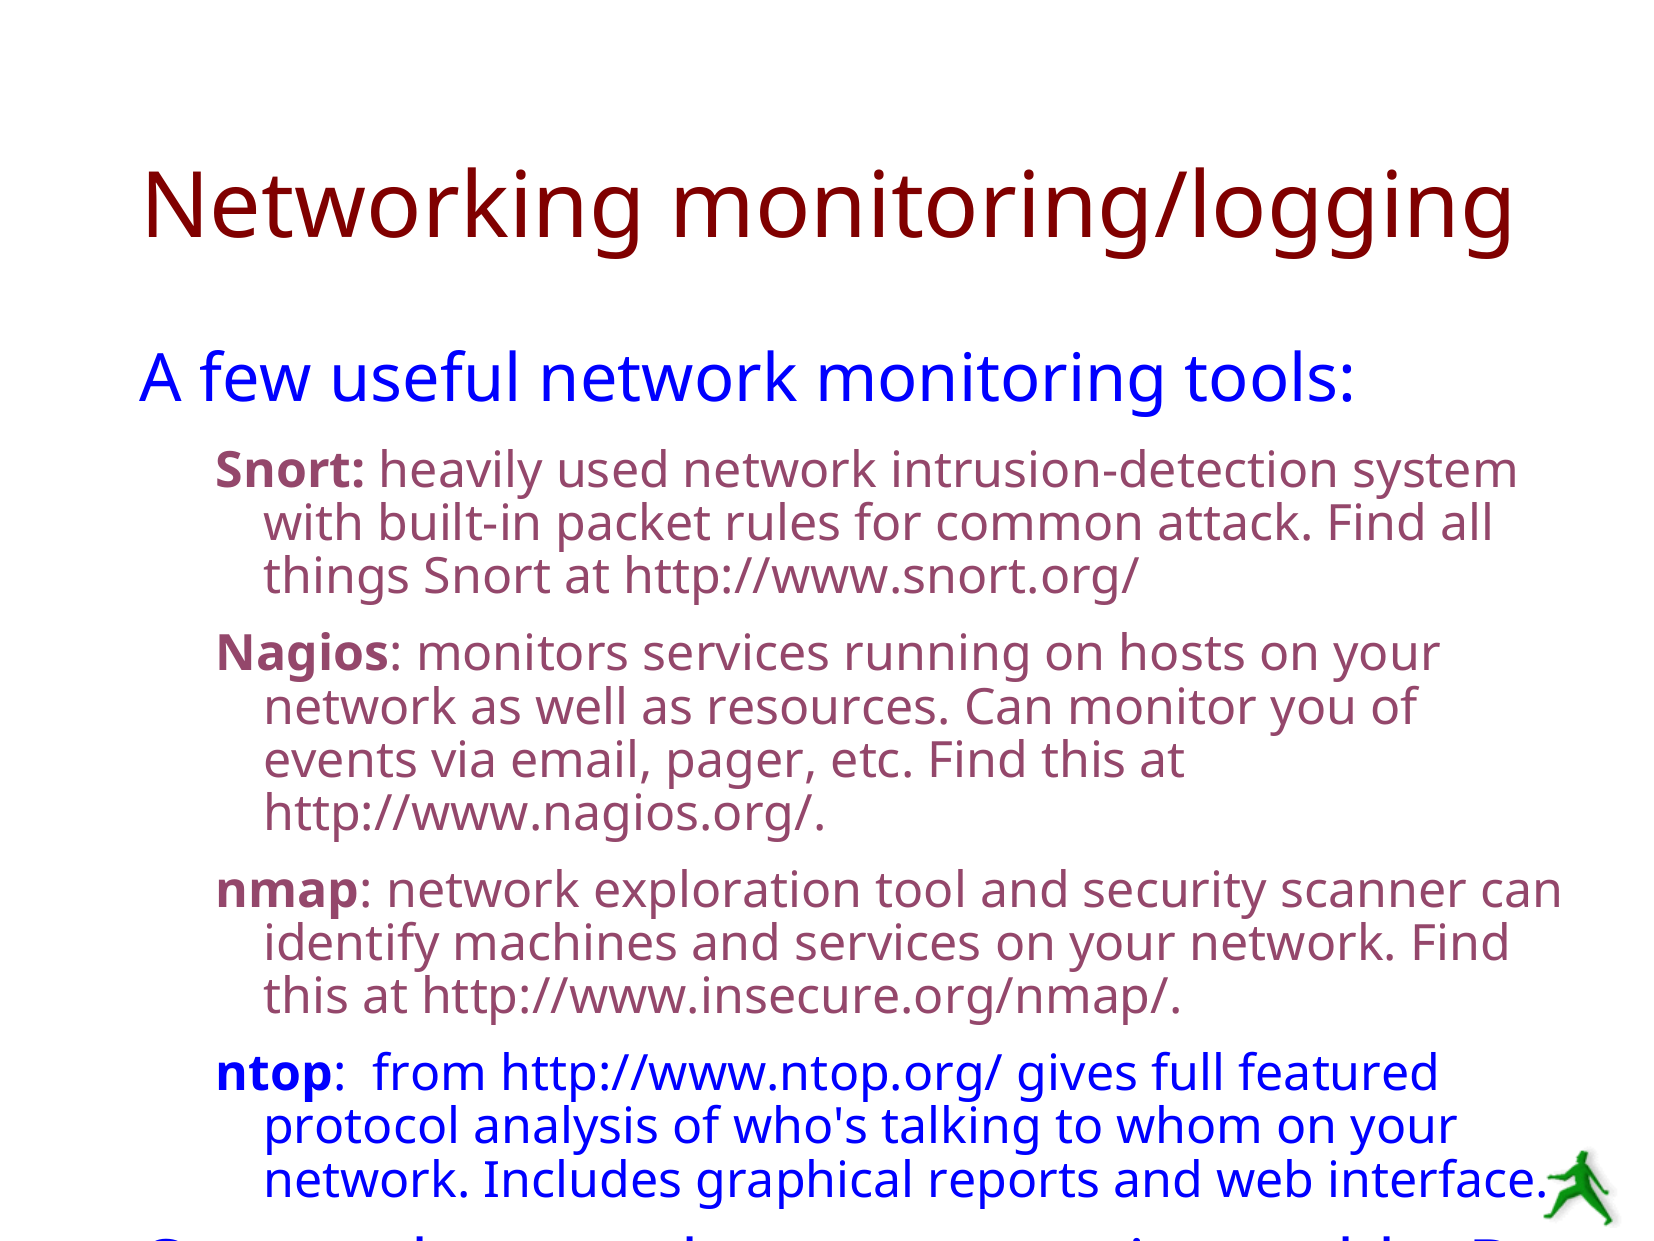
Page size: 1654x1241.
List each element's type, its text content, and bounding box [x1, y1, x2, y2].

list A few useful network monitoring tools: Snort: heavily used network intrusion-detection system with built-in packet rules for common attack. Find all things Snort at http://www.snort.org/ Nagios: monitors services running on hosts on your network as well as resources. Can monitor you of events via email, pager, etc. Find this at http://www.nagios.org/. nmap: network exploration tool and security scanner can identify machines and services on your network. Find this at http://www.insecure.org/nmap/. ntop: from http://www.ntop.org/ gives full featured protocol analysis of who's talking to whom on your network. Includes graphical reports and web interface. Caveat: these tools can get you in trouble. Be sure you have permission to run them. [121, 344, 1583, 1207]
picture [1541, 1135, 1633, 1228]
title Networking monitoring/logging [87, 97, 1572, 316]
